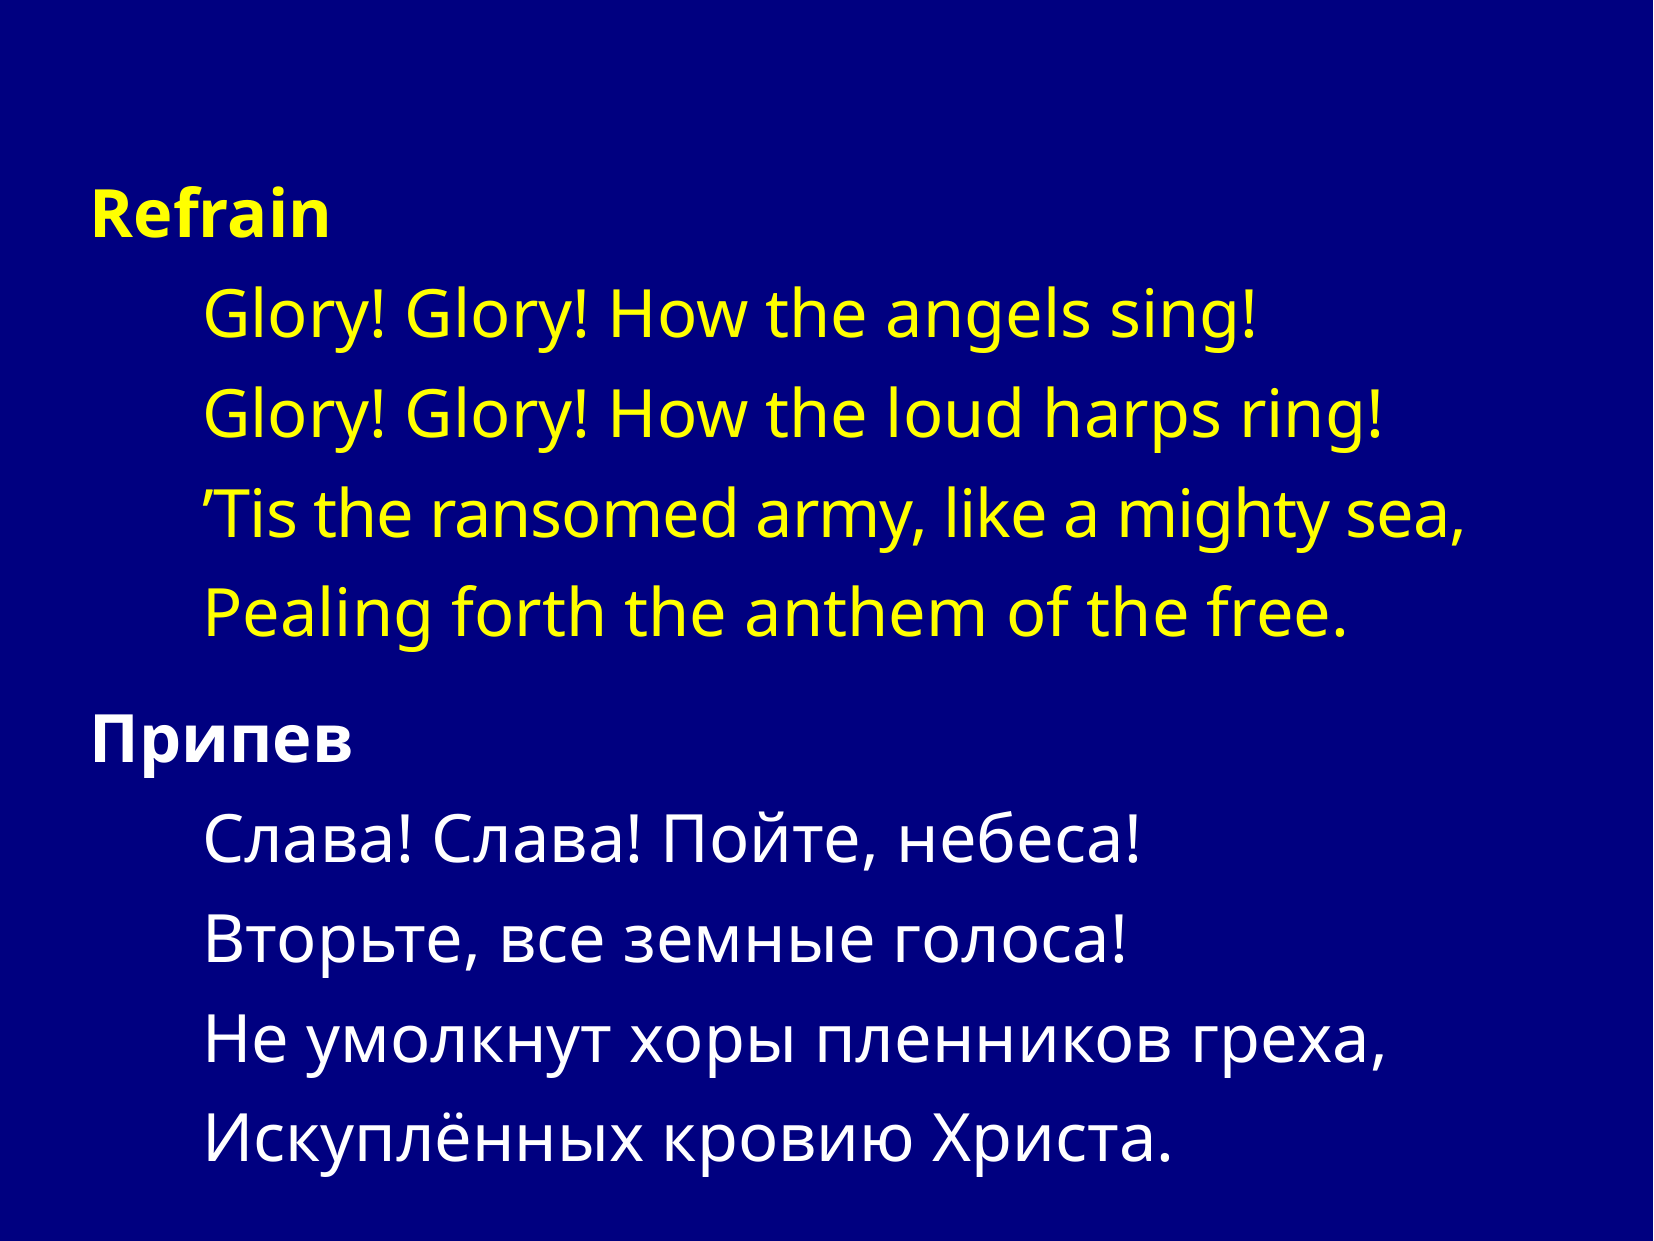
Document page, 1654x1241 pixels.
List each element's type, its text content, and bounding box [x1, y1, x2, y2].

text_box Refrain Glory! Glory! How the angels sing! Glory! Glory! How the loud harps ring! ’Tis the ransomed army, like a mighty sea, Pealing forth the anthem of the free. [75, 150, 1653, 638]
text_box Припев Слава! Слава! Пойте, небеса! Вторьте, все земные голоса! Не умолкнут хоры пленников греха, Искуплённых кровию Христа. [75, 675, 1576, 1163]
